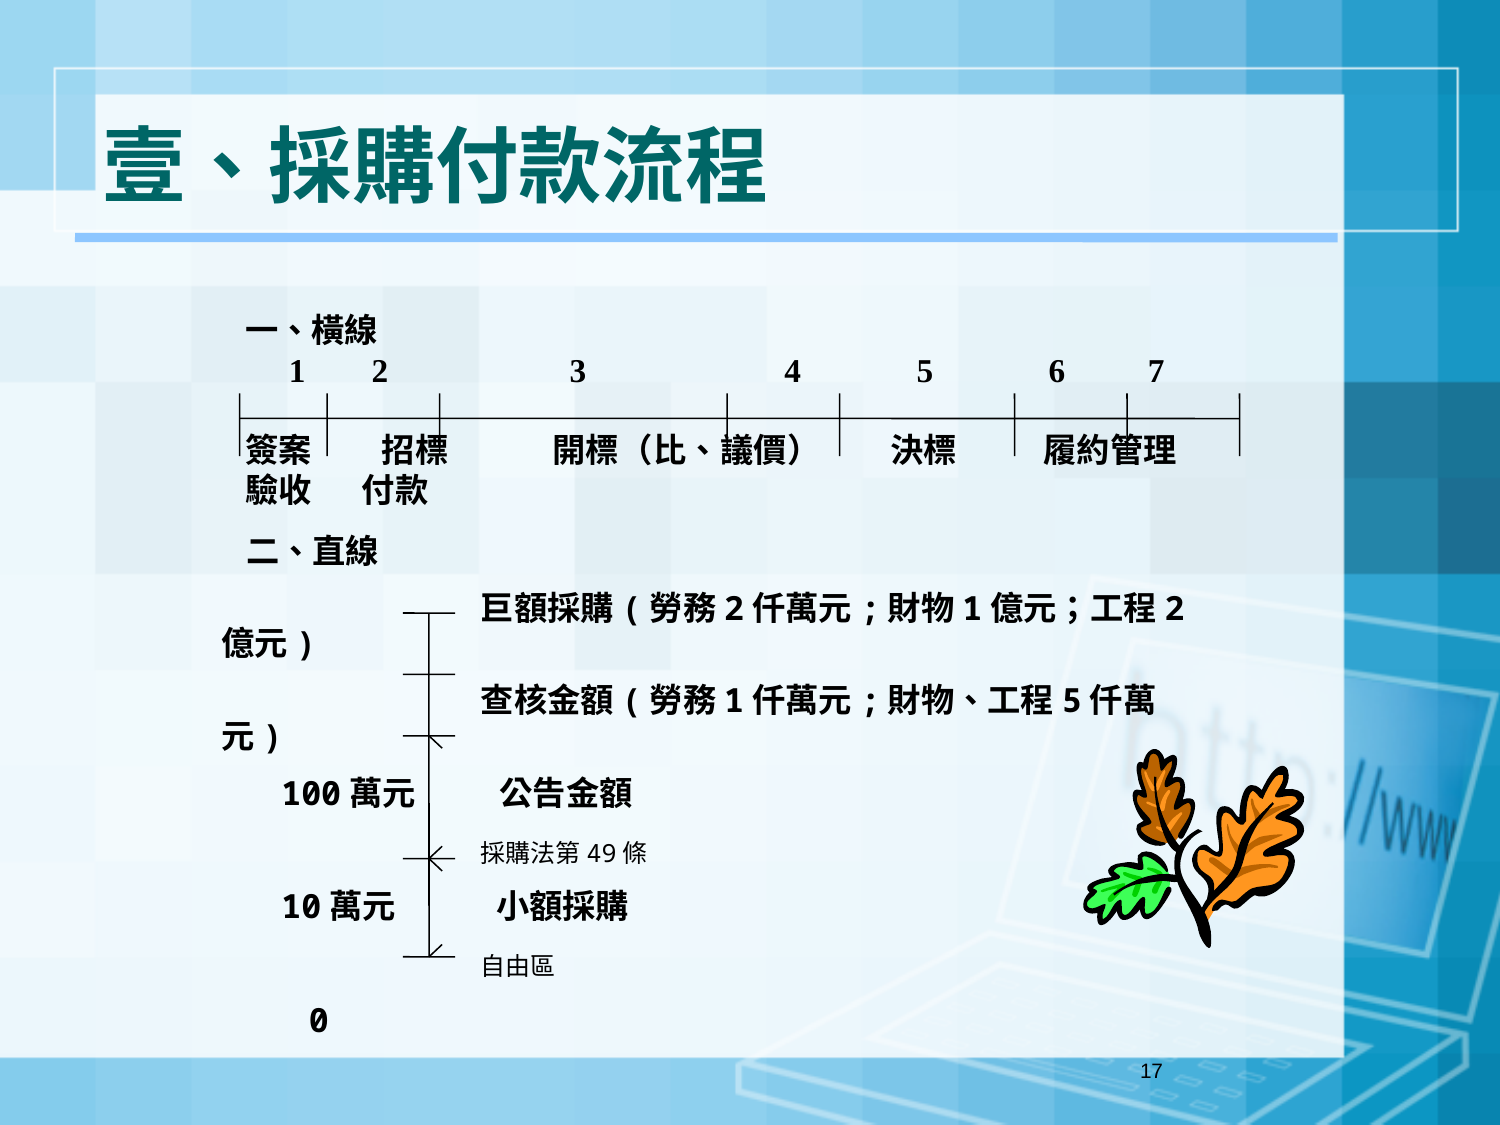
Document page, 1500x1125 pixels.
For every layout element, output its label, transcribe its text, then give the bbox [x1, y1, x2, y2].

text_box 二、直線 巨額採購(勞務2仟萬元;財物1億元；工程2億元) 查核金額(勞務1仟萬元;財物、工程5仟萬元) 100萬元 公告金額 採購法第49條 10萬元 小額採購 自由區 0 [206, 527, 1215, 1033]
text_box [1125, 1050, 1338, 1125]
text_box 一、橫線 1 2 3 4 5 6 7 簽案 招標 開標（比、議價） 決標 履約管理 驗收 付款 [230, 243, 1268, 520]
picture [1083, 748, 1306, 950]
title 壹、採購付款流程 [87, 42, 1401, 221]
